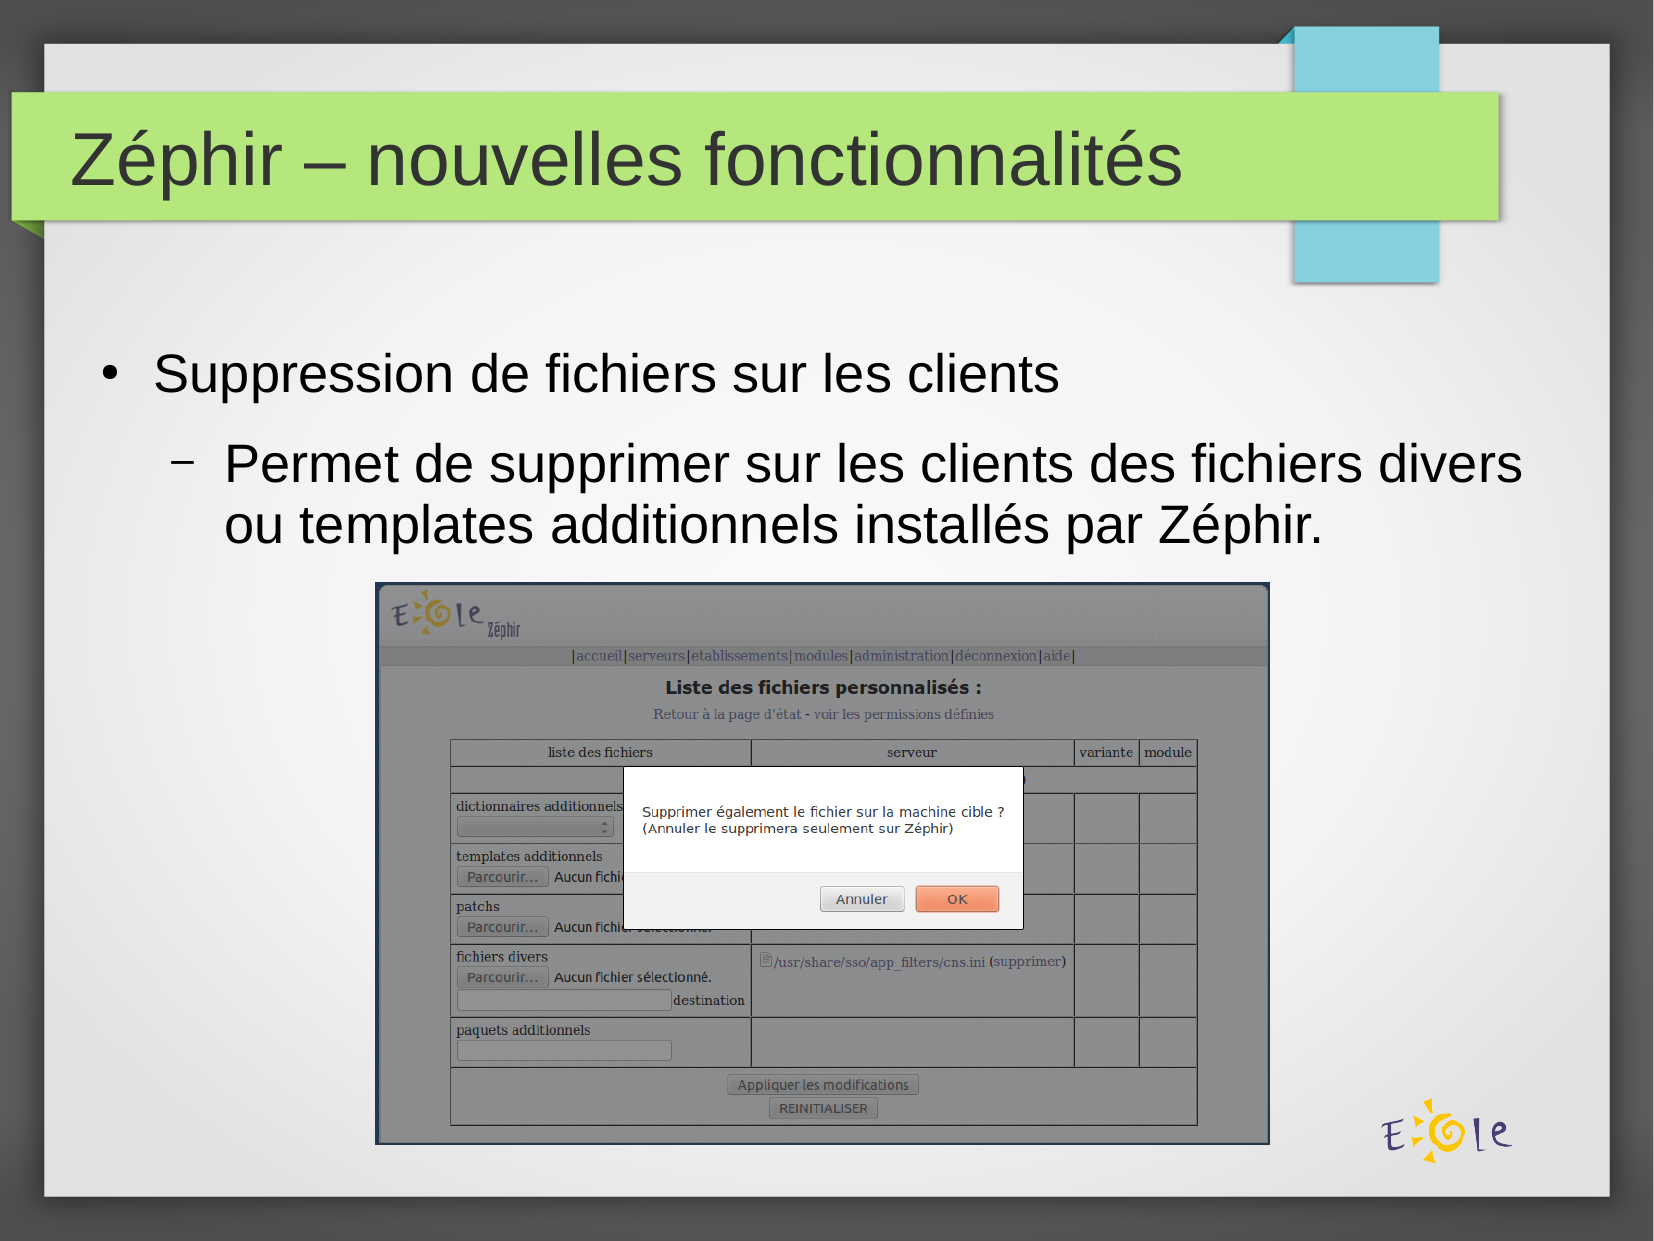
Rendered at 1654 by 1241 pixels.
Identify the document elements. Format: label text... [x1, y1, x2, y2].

list Suppression de fichiers sur les clients Permet de supprimer sur les clients des fichiers divers ou templates additionnels installés par Zéphir. [82, 343, 1538, 1063]
title Zéphir – nouvelles fonctionnalités [70, 106, 1229, 213]
picture [0, 0, 1654, 1241]
